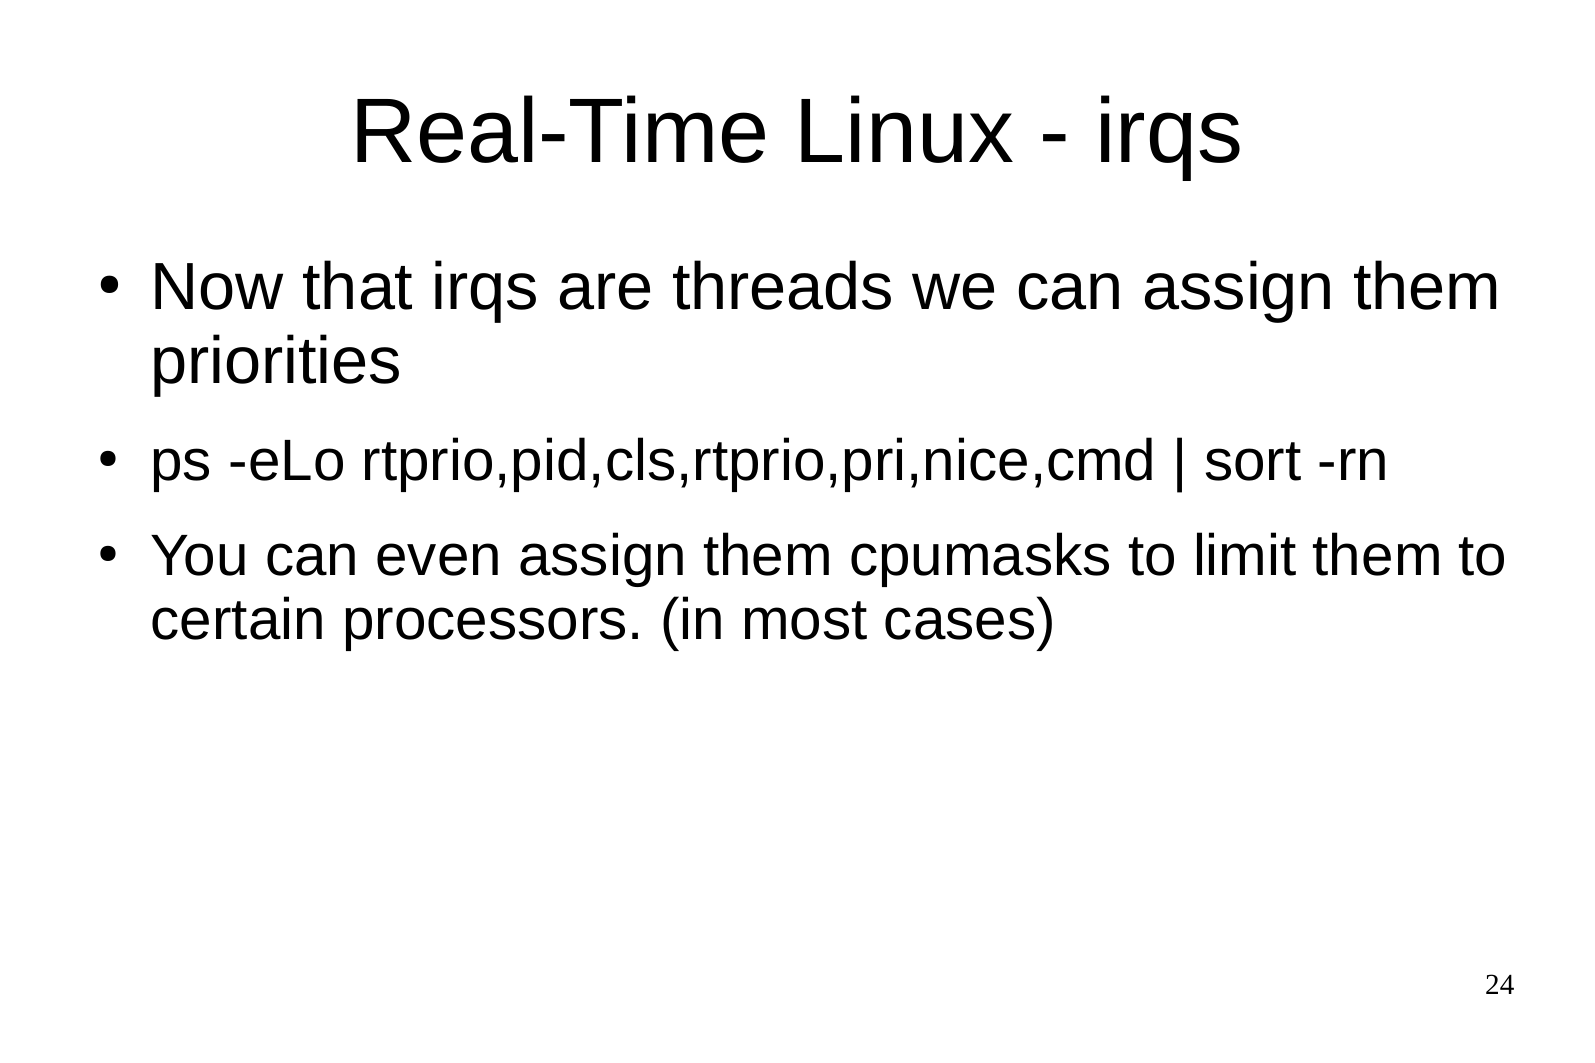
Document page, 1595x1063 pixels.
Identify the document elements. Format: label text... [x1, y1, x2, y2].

list Now that irqs are threads we can assign them priorities ps -eLo rtprio,pid,cls,rtprio,pri,nice,cmd | sort -rn You can even assign them cpumasks to limit them to certain processors. (in most cases) [79, 248, 1515, 936]
title Real-Time Linux - irqs [79, 49, 1515, 213]
